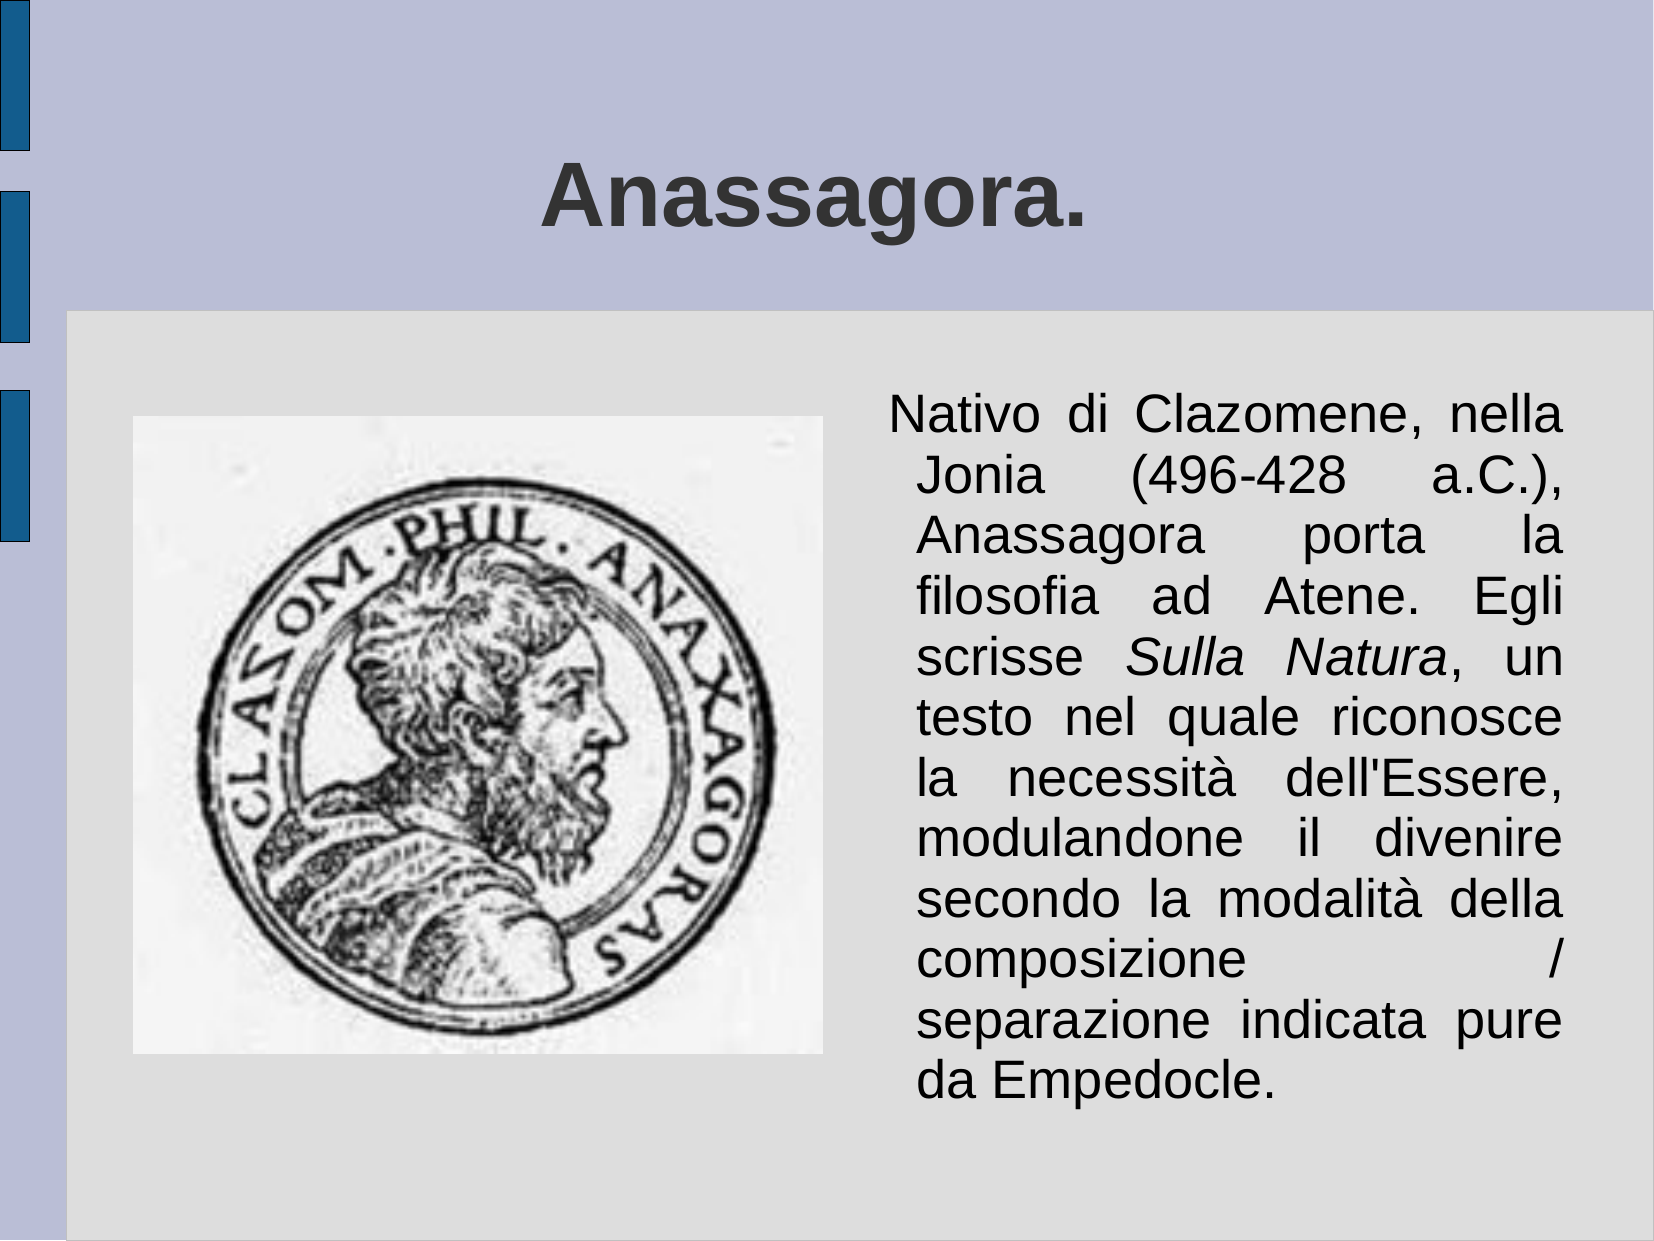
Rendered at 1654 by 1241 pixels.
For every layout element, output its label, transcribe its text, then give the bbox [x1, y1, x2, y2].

list Nativo di Clazomene, nella Jonia (496-428 a.C.), Anassagora porta la filosofia ad Atene. Egli scrisse Sulla Natura, un testo nel quale riconosce la necessità dell'Essere, modulandone il divenire secondo la modalità della composizione / separazione indicata pure da Empedocle. [845, 383, 1565, 1211]
picture [133, 416, 823, 1054]
title Anassagora. [121, 91, 1534, 299]
